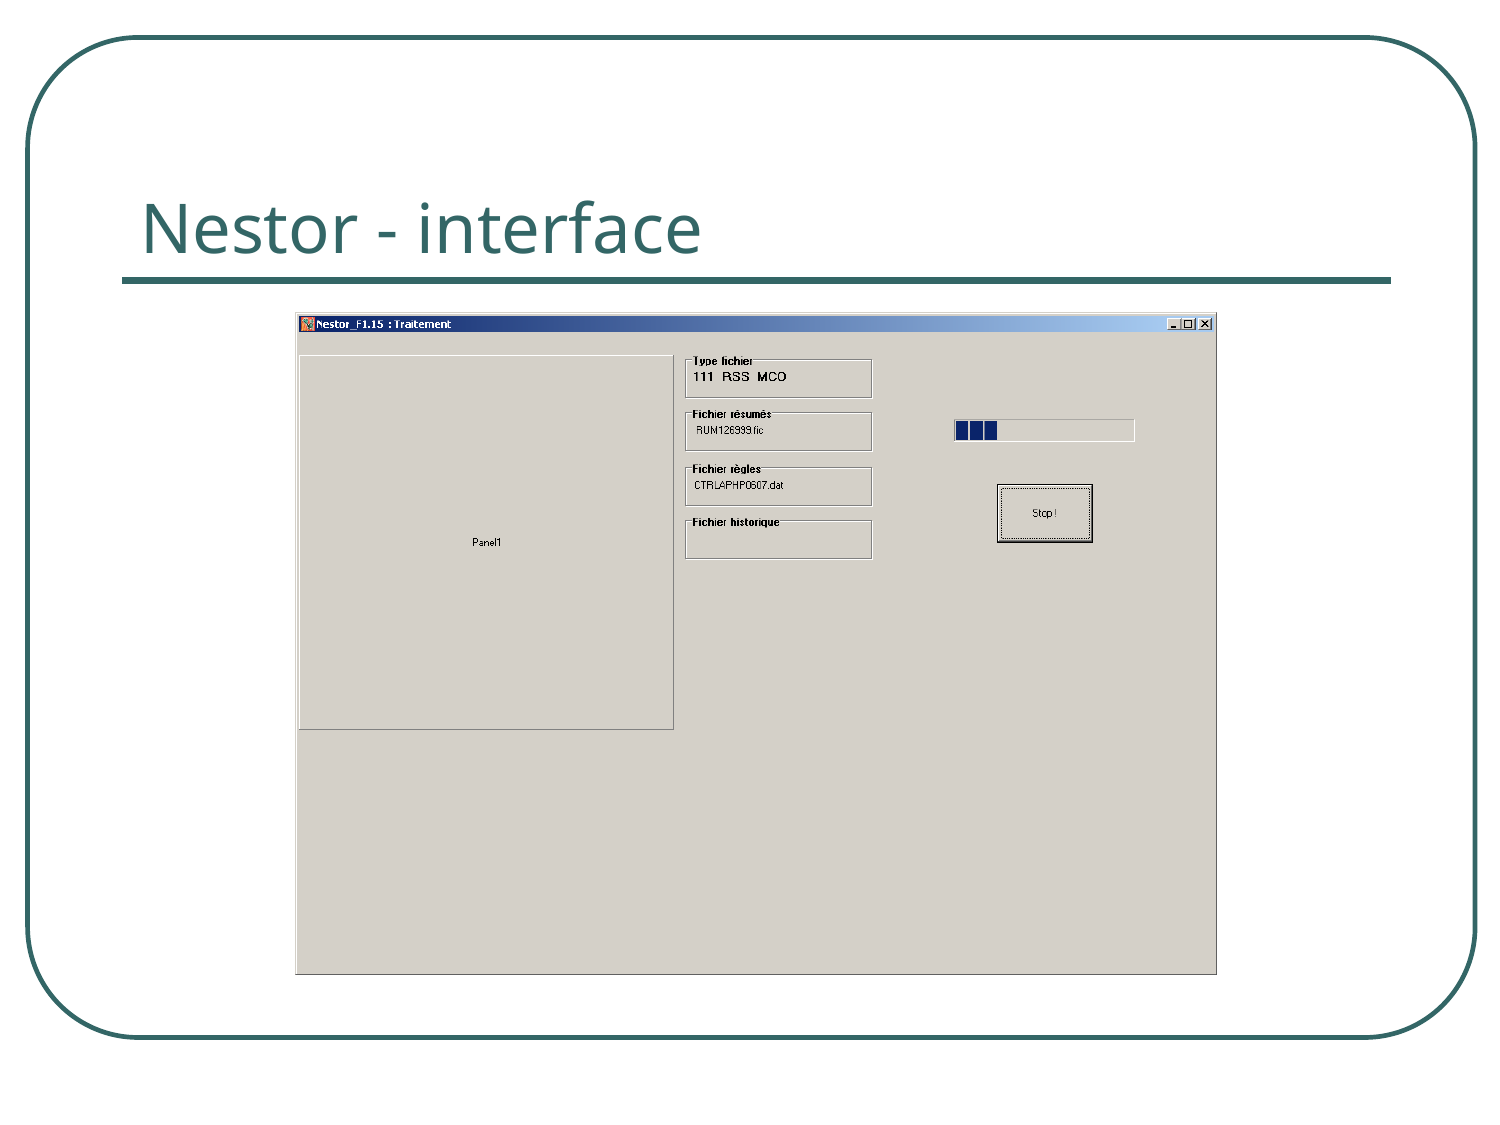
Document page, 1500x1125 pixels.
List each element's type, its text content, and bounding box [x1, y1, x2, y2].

picture [295, 312, 1217, 976]
title Nestor - interface [125, 87, 1388, 275]
